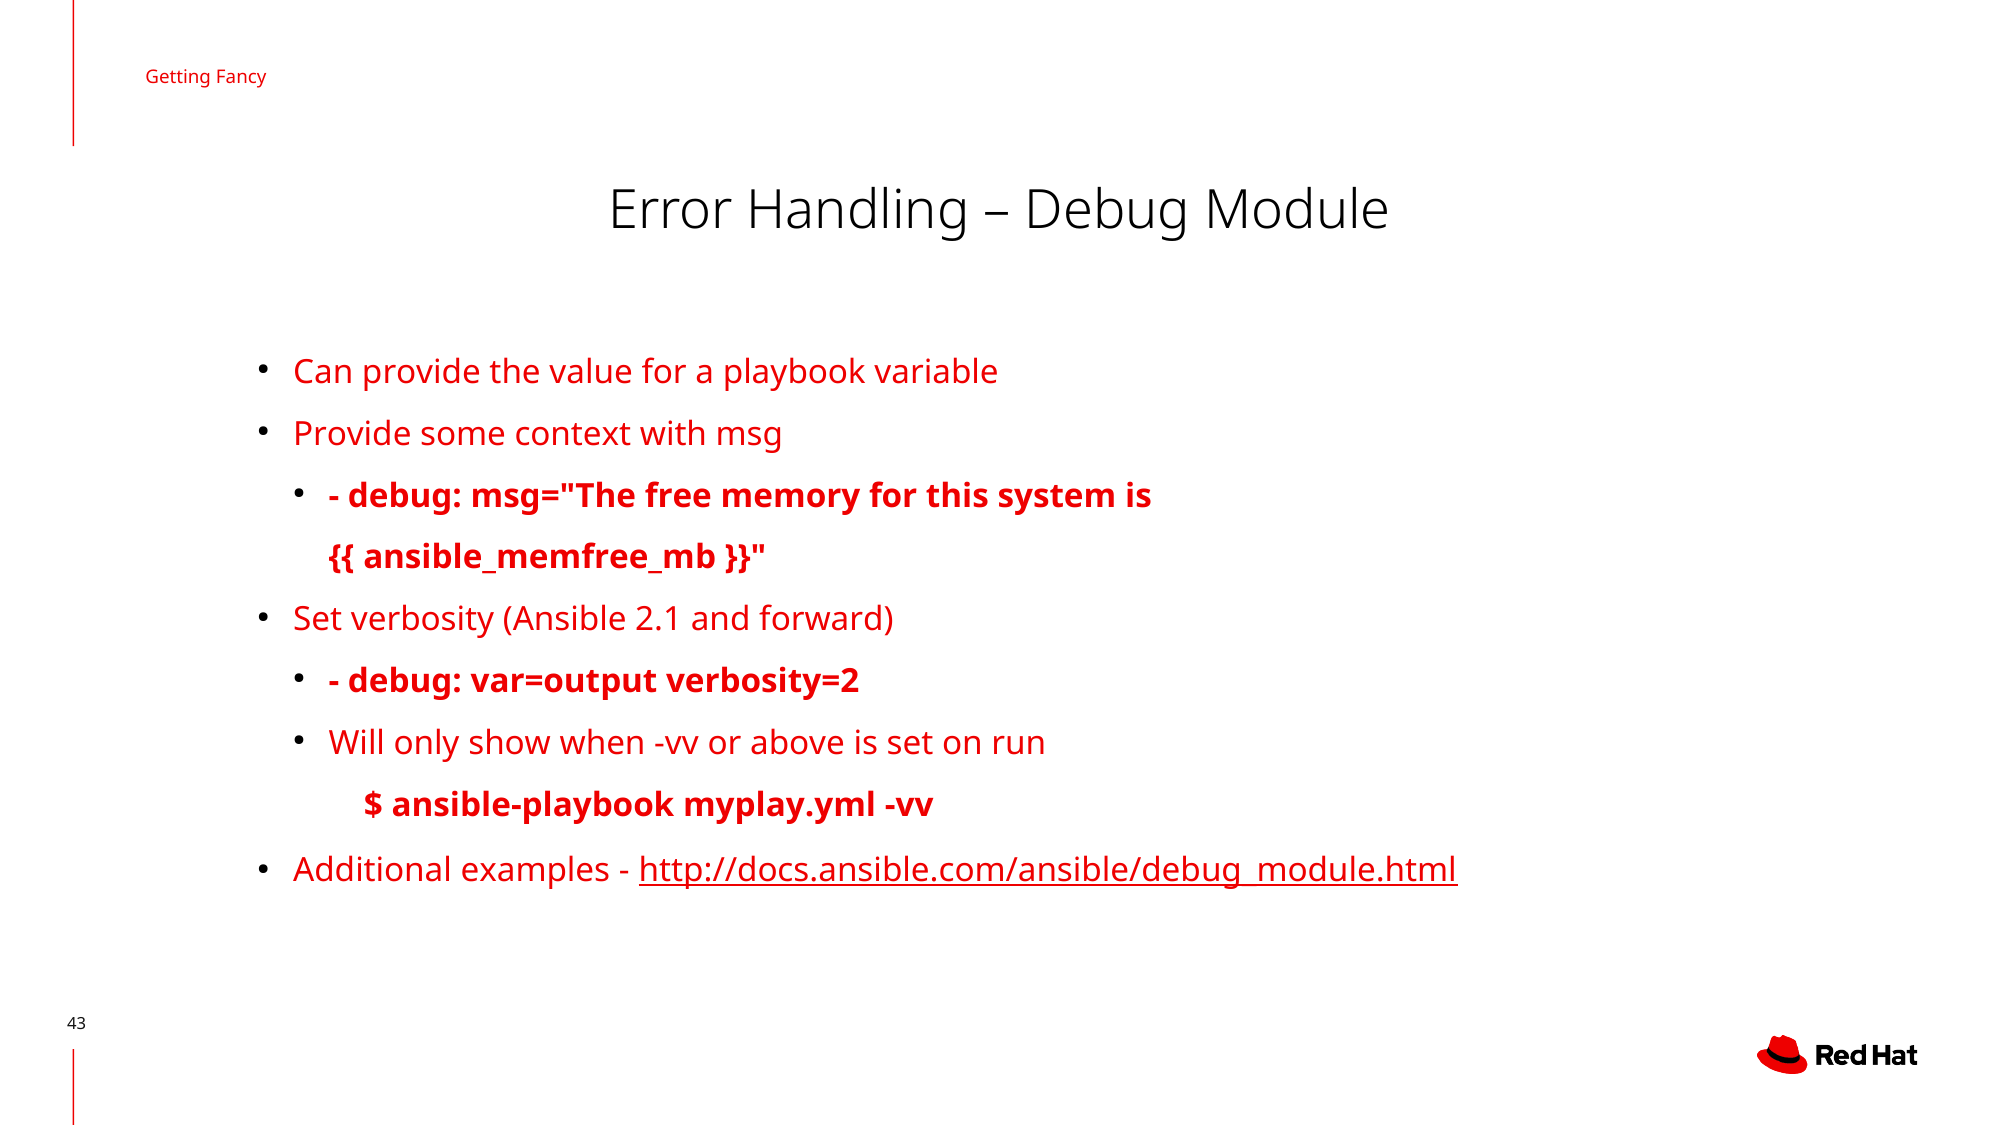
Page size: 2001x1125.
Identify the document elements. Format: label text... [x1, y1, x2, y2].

picture [1757, 1035, 1918, 1074]
title Error Handling – Debug Module [287, 155, 1713, 315]
subtitle Getting Fancy [73, 9, 918, 143]
text_box Can provide the value for a playbook variable Provide some context with msg - debug: msg="The free memory for this system is {{ ansible_memfree_mb }}" Set verbosity (Ansible 2.1 and forward) - debug: var=output verbosity=2 Will only show when -vv or above is set on run $ ansible-playbook myplay.yml -vv Additional examples - http://docs.ansible.com/ansible/debug_module.html [257, 328, 1578, 567]
